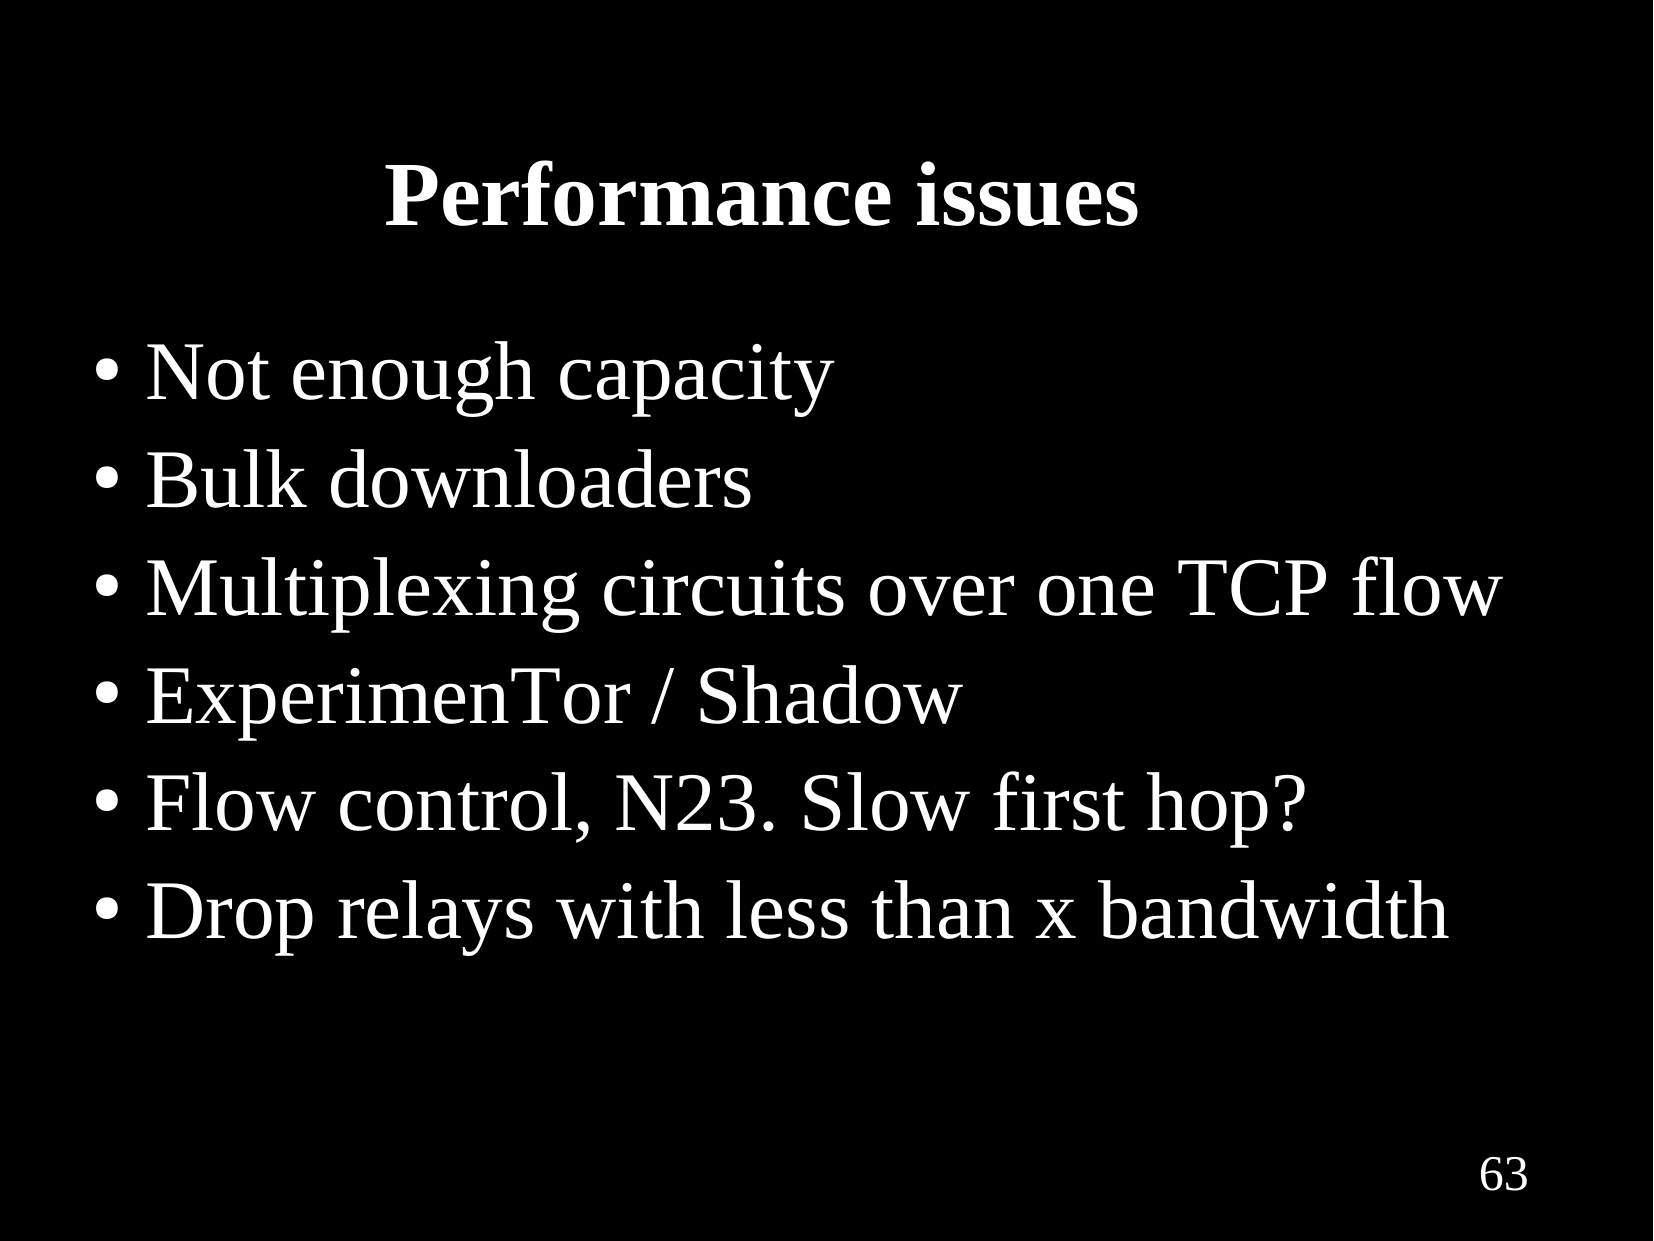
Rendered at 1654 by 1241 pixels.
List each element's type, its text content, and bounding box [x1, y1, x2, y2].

title Performance issues [112, 100, 1413, 288]
list Not enough capacity Bulk downloaders Multiplexing circuits over one TCP flow ExperimenTor / Shadow Flow control, N23. Slow first hop? Drop relays with less than x bandwidth [74, 325, 1539, 1123]
